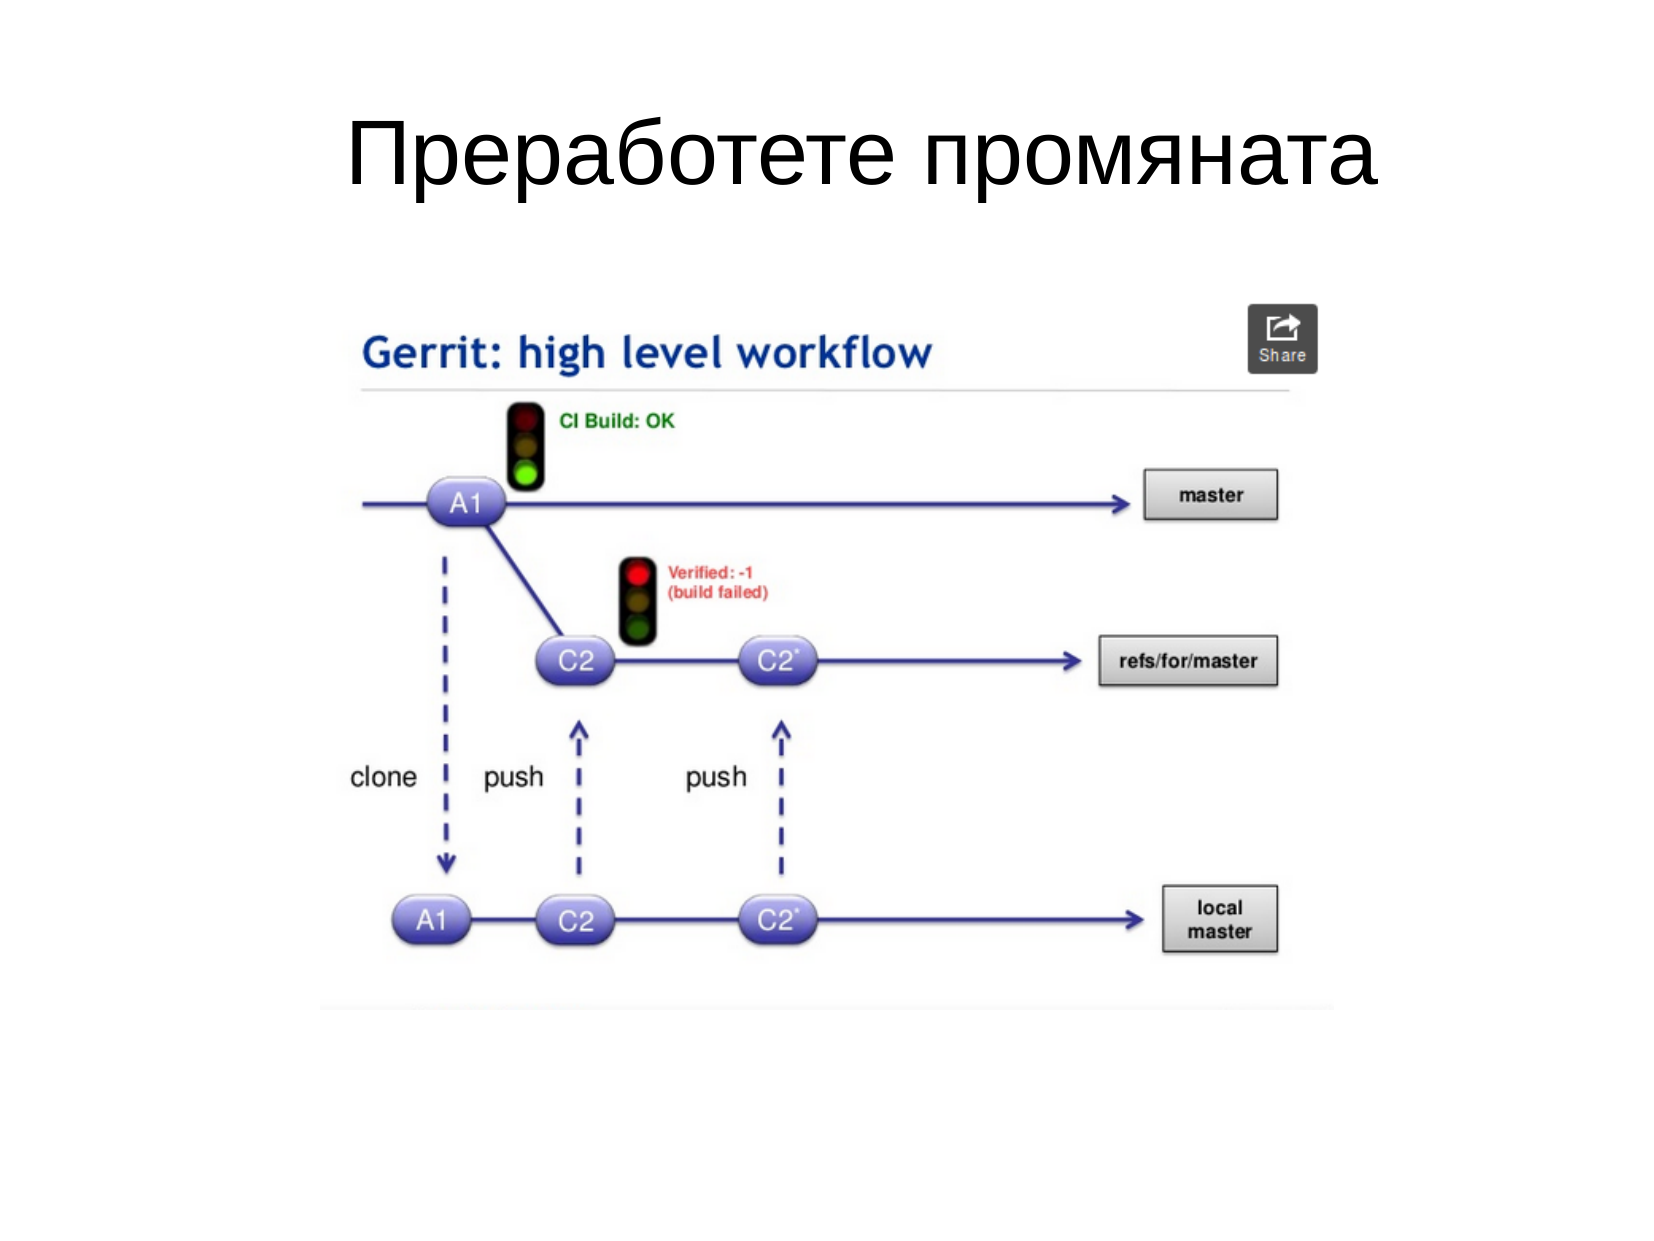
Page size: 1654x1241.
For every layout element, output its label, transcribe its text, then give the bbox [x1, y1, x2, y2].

picture [320, 290, 1334, 1010]
title Преработете промяната [82, 49, 1571, 257]
